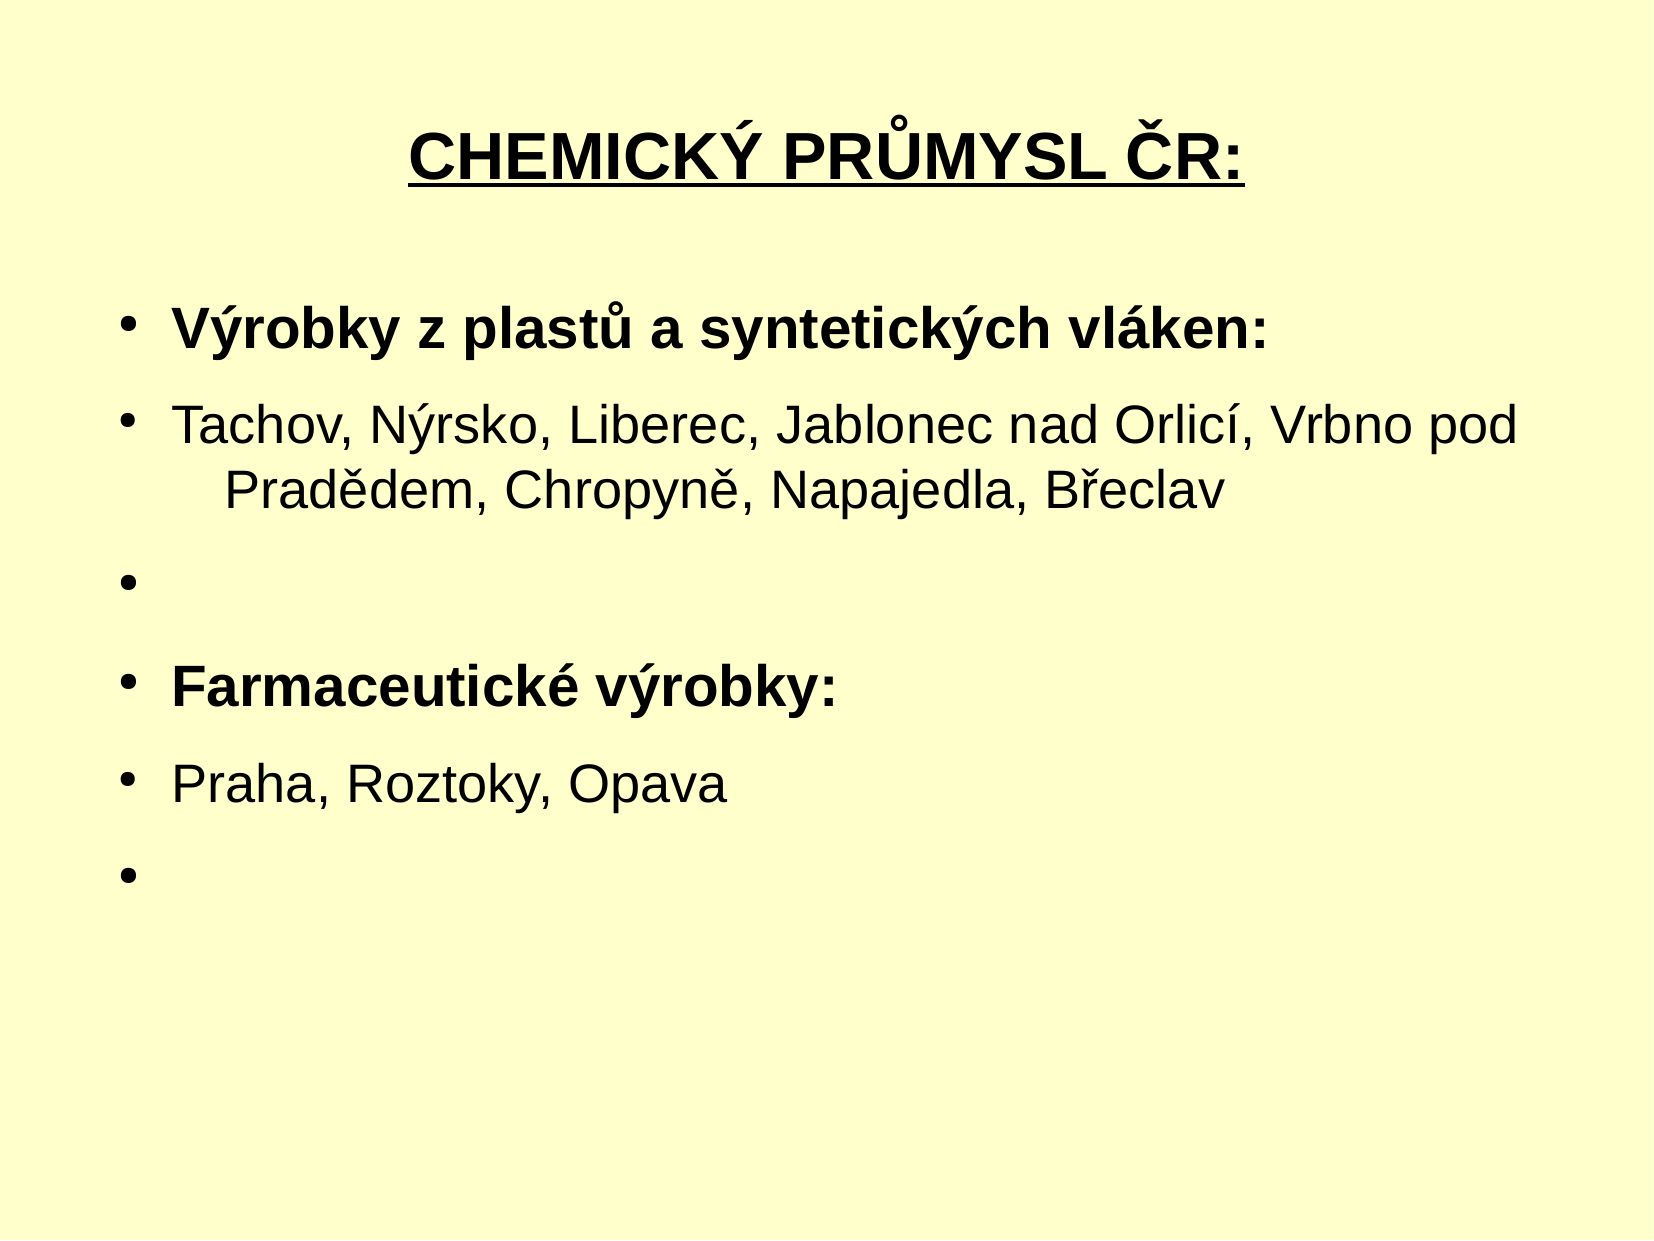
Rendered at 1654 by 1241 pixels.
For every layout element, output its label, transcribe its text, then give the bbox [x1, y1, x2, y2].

title CHEMICKÝ PRŮMYSL ČR: [82, 49, 1571, 257]
list Výrobky z plastů a syntetických vláken: Tachov, Nýrsko, Liberec, Jablonec nad Orlicí, Vrbno pod Pradědem, Chropyně, Napajedla, Břeclav Farmaceutické výrobky: Praha, Roztoky, Opava [82, 290, 1571, 1109]
